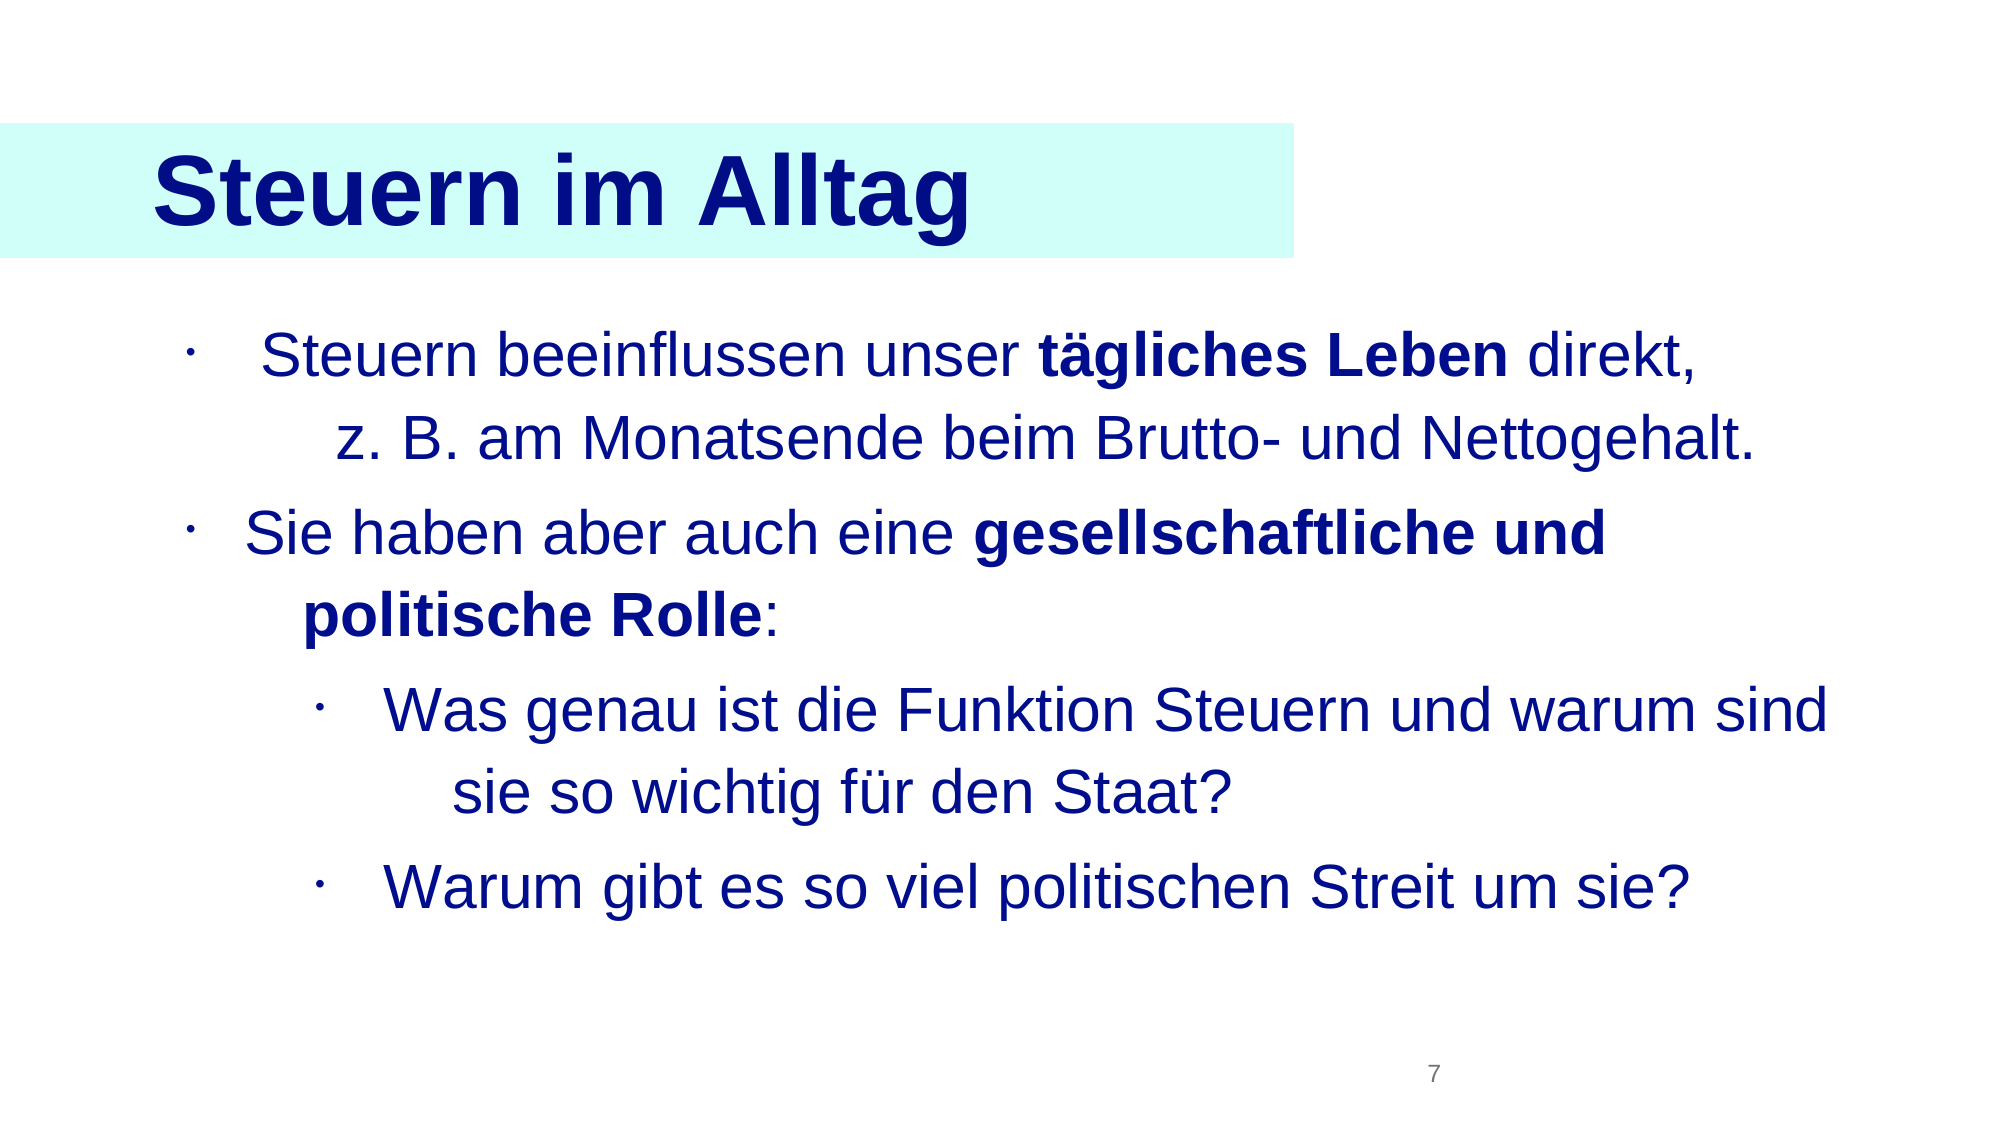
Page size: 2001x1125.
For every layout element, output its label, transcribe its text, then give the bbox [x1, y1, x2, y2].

text_box Steuern im Alltag [137, 129, 1093, 258]
list Steuern beeinflussen unser tägliches Leben direkt, z. B. am Monatsende beim Brutto- und Nettogehalt. Sie haben aber auch eine gesellschaftliche und politische Rolle: Was genau ist die Funktion Steuern und warum sind sie so wichtig für den Staat? Warum gibt es so viel politischen Streit um sie? [137, 299, 1863, 1029]
